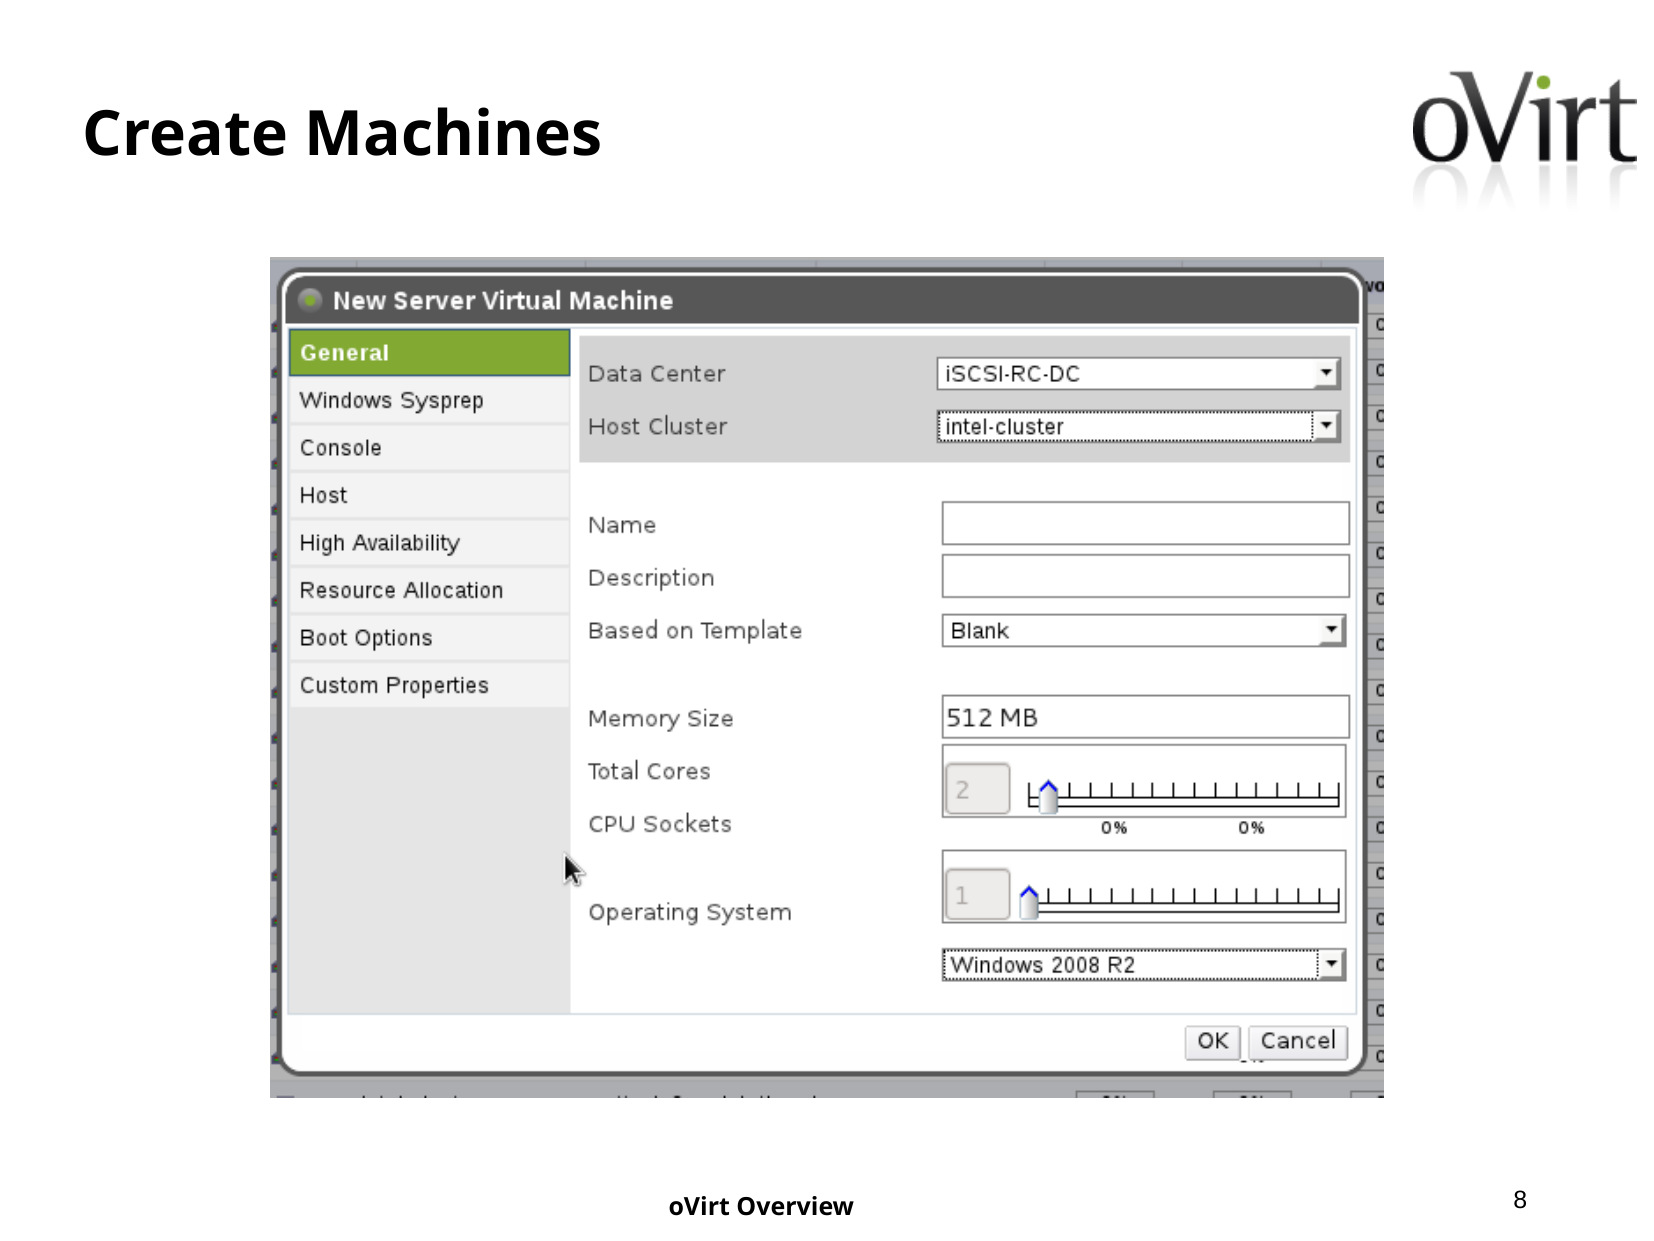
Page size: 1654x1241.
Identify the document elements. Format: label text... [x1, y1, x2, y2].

picture [270, 257, 1384, 1098]
title Create Machines [82, 37, 1303, 226]
picture [1413, 63, 1637, 212]
